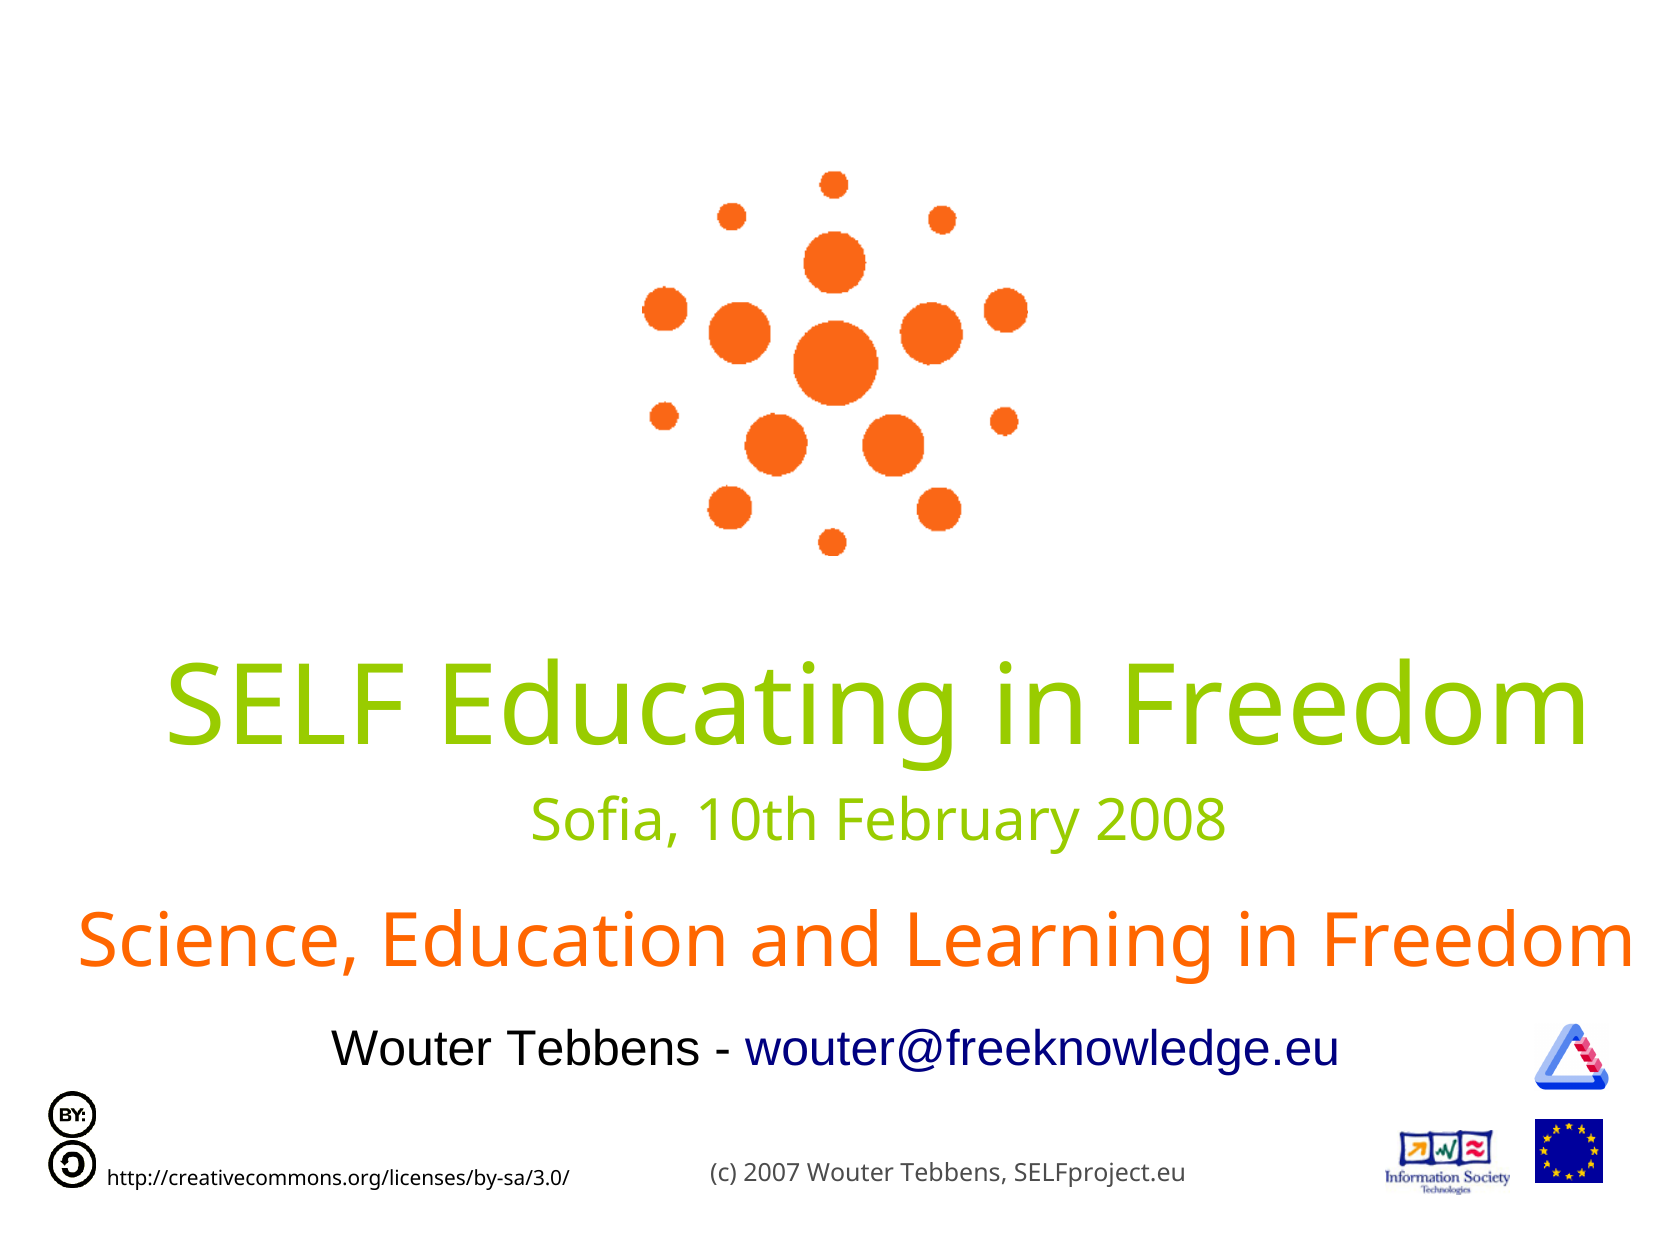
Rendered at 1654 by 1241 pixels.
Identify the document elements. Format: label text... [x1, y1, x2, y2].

picture [1385, 1130, 1510, 1195]
text_box SELF Educating in Freedom Sofia, 10th February 2008 [164, 624, 1527, 824]
picture [1534, 1023, 1609, 1091]
picture [1535, 1119, 1603, 1183]
picture [48, 1091, 96, 1138]
text_box Wouter Tebbens - wouter@freeknowledge.eu [261, 1020, 1392, 1104]
picture [48, 1140, 96, 1188]
text_box Science, Education and Learning in Freedom [77, 886, 1574, 974]
picture [642, 169, 1028, 556]
